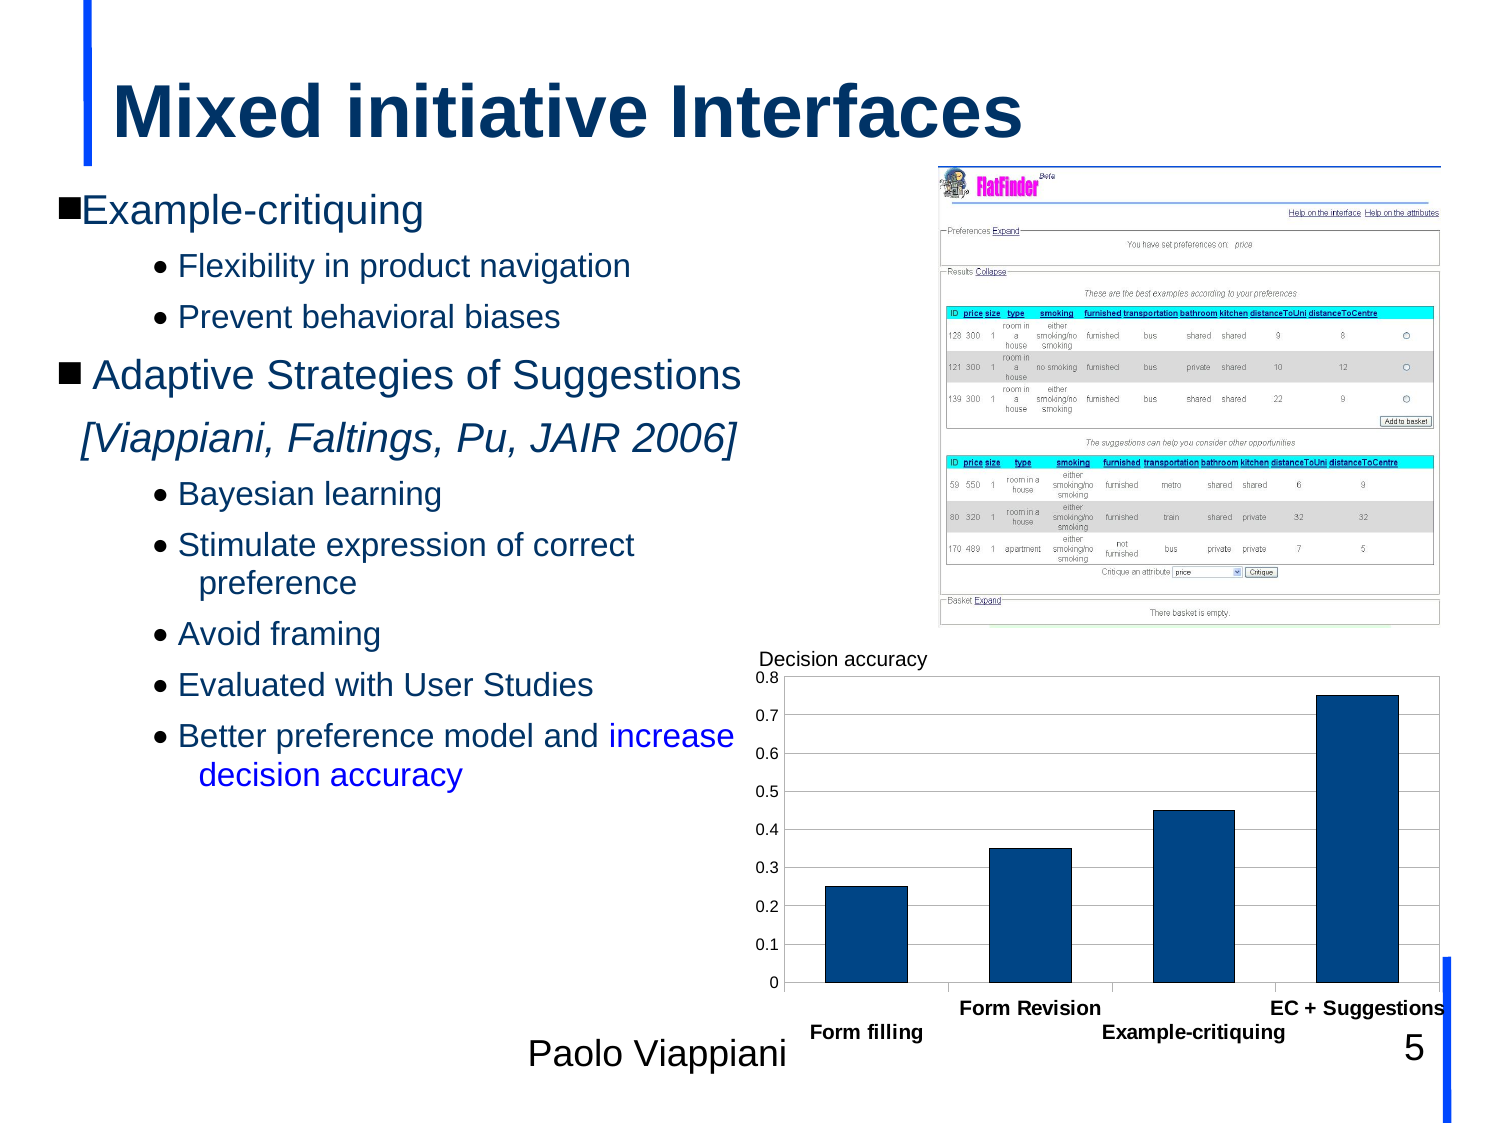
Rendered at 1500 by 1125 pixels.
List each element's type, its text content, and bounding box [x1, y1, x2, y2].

title Mixed initiative Interfaces [112, 23, 1034, 197]
text_box Decision accuracy [744, 637, 1188, 678]
picture [938, 166, 1441, 628]
list Example-critiquing Flexibility in product navigation Prevent behavioral biases Adaptive Strategies of Suggestions [Viappiani, Faltings, Pu, JAIR 2006] Bayesian learning Stimulate expression of correct preference Avoid framing Evaluated with User Studies Better preference model and increase decision accuracy [59, 185, 768, 1099]
chart [744, 658, 1447, 1052]
